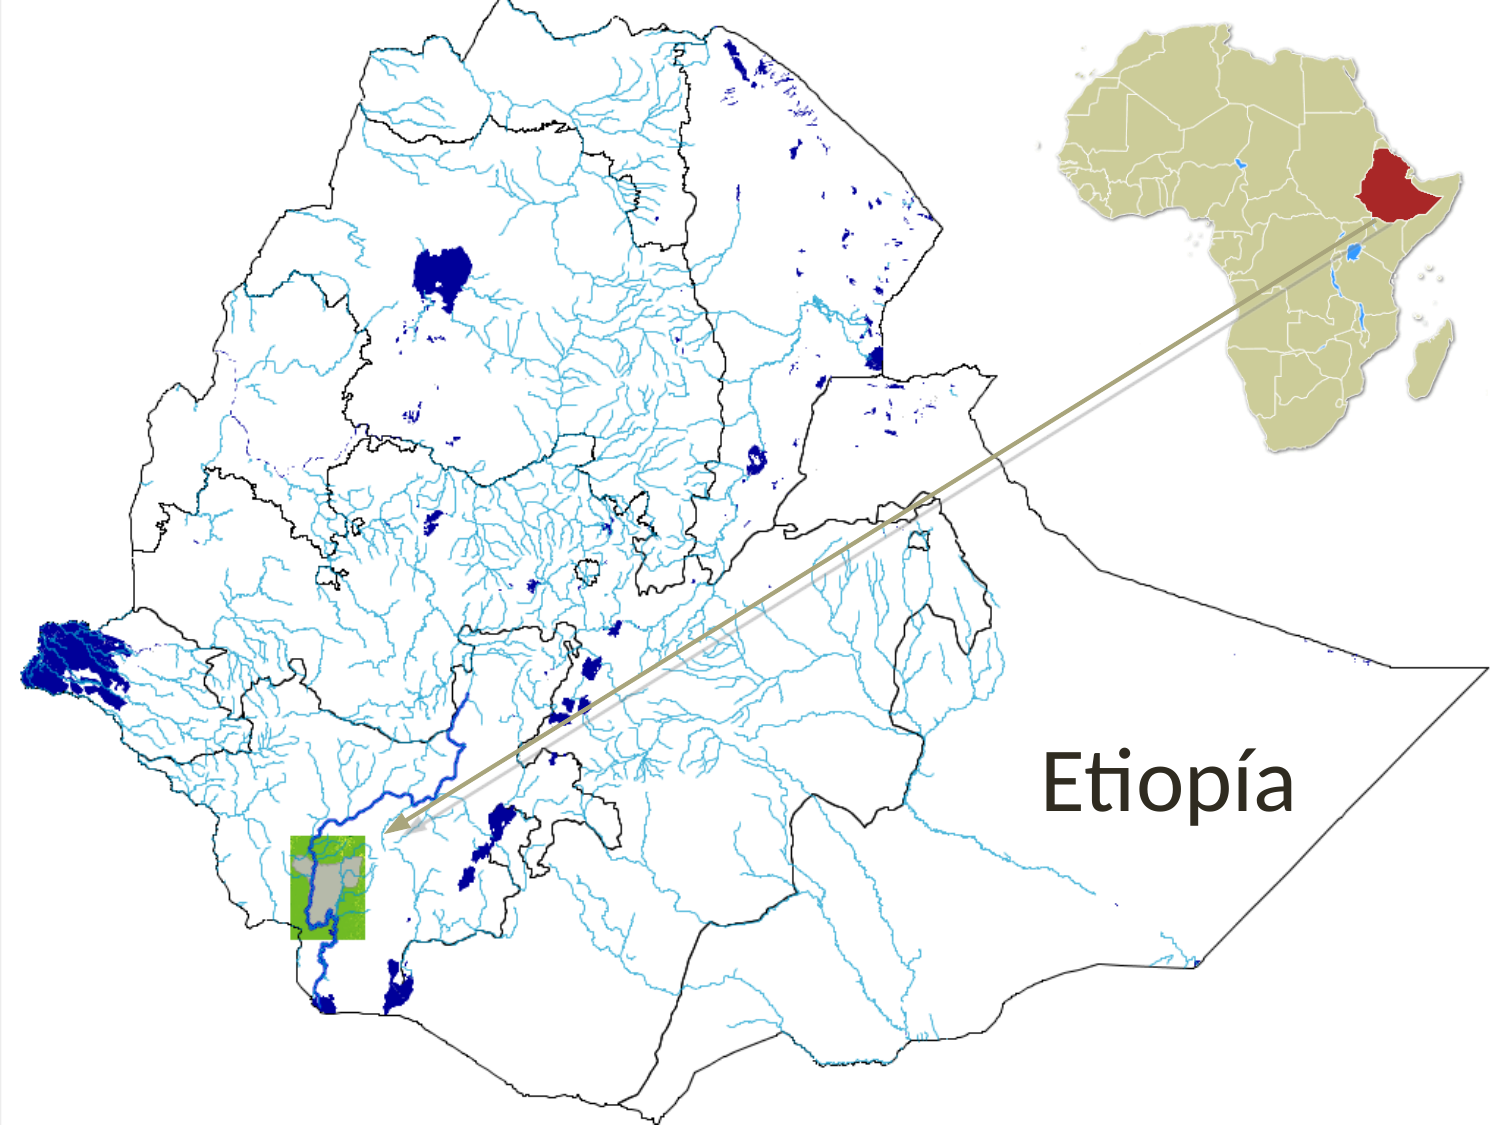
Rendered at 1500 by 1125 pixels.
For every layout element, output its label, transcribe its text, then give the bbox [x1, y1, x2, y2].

title Etiopía [838, 711, 1500, 837]
picture [0, 0, 1500, 1125]
